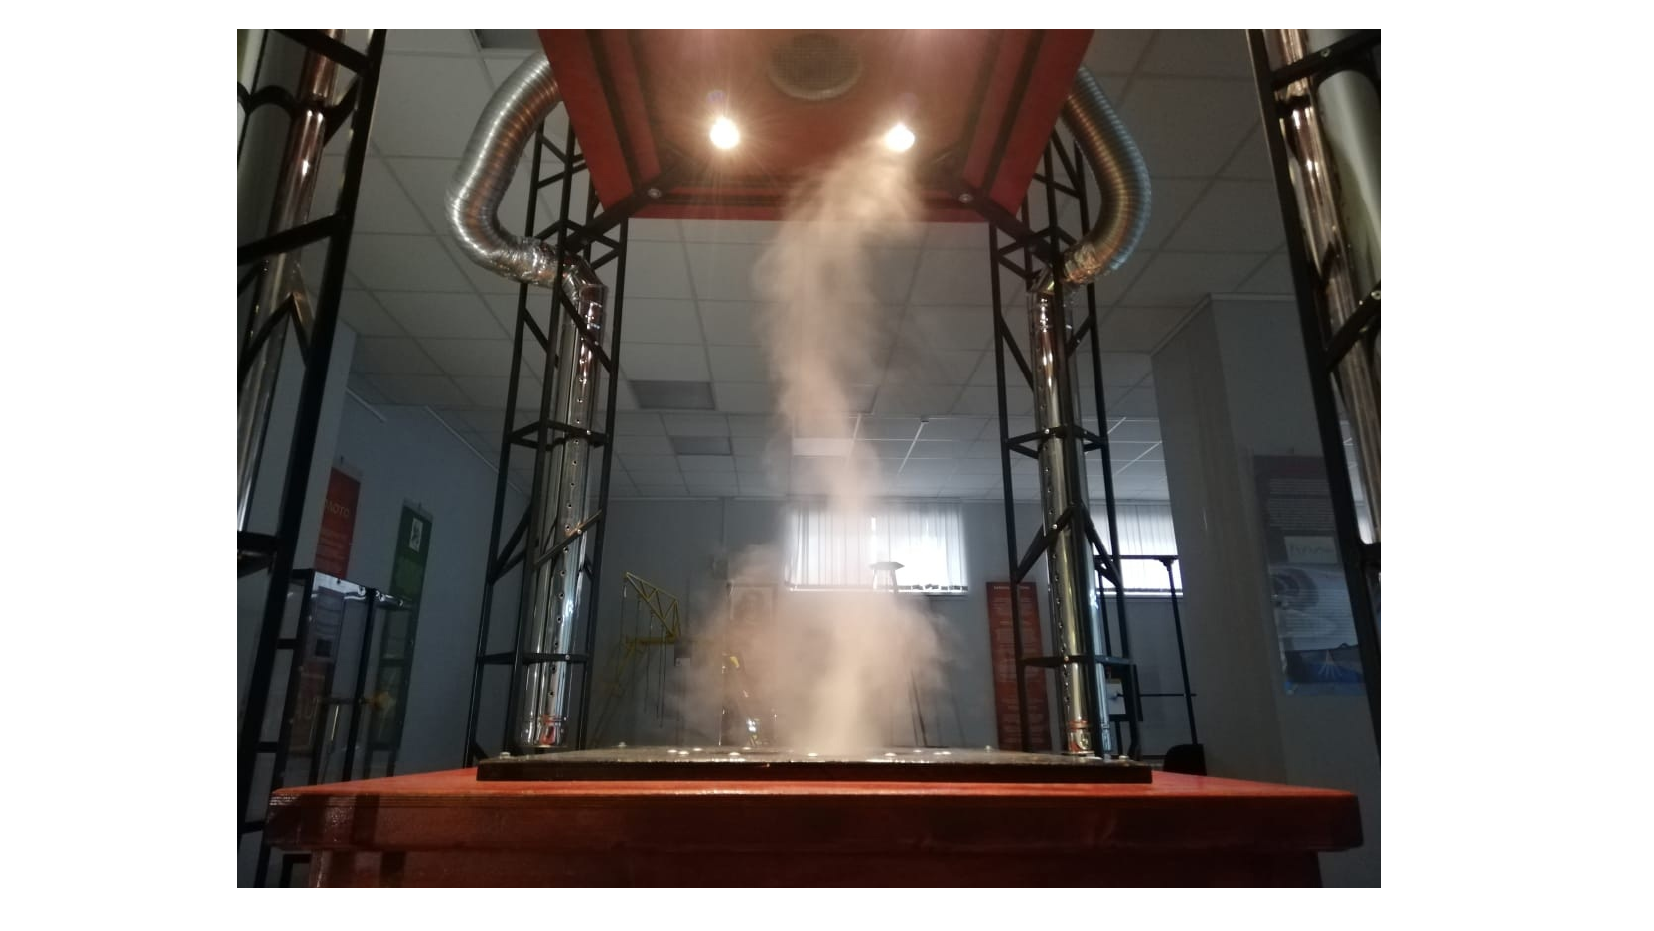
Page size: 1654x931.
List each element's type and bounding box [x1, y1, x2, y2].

picture [237, 30, 1381, 888]
